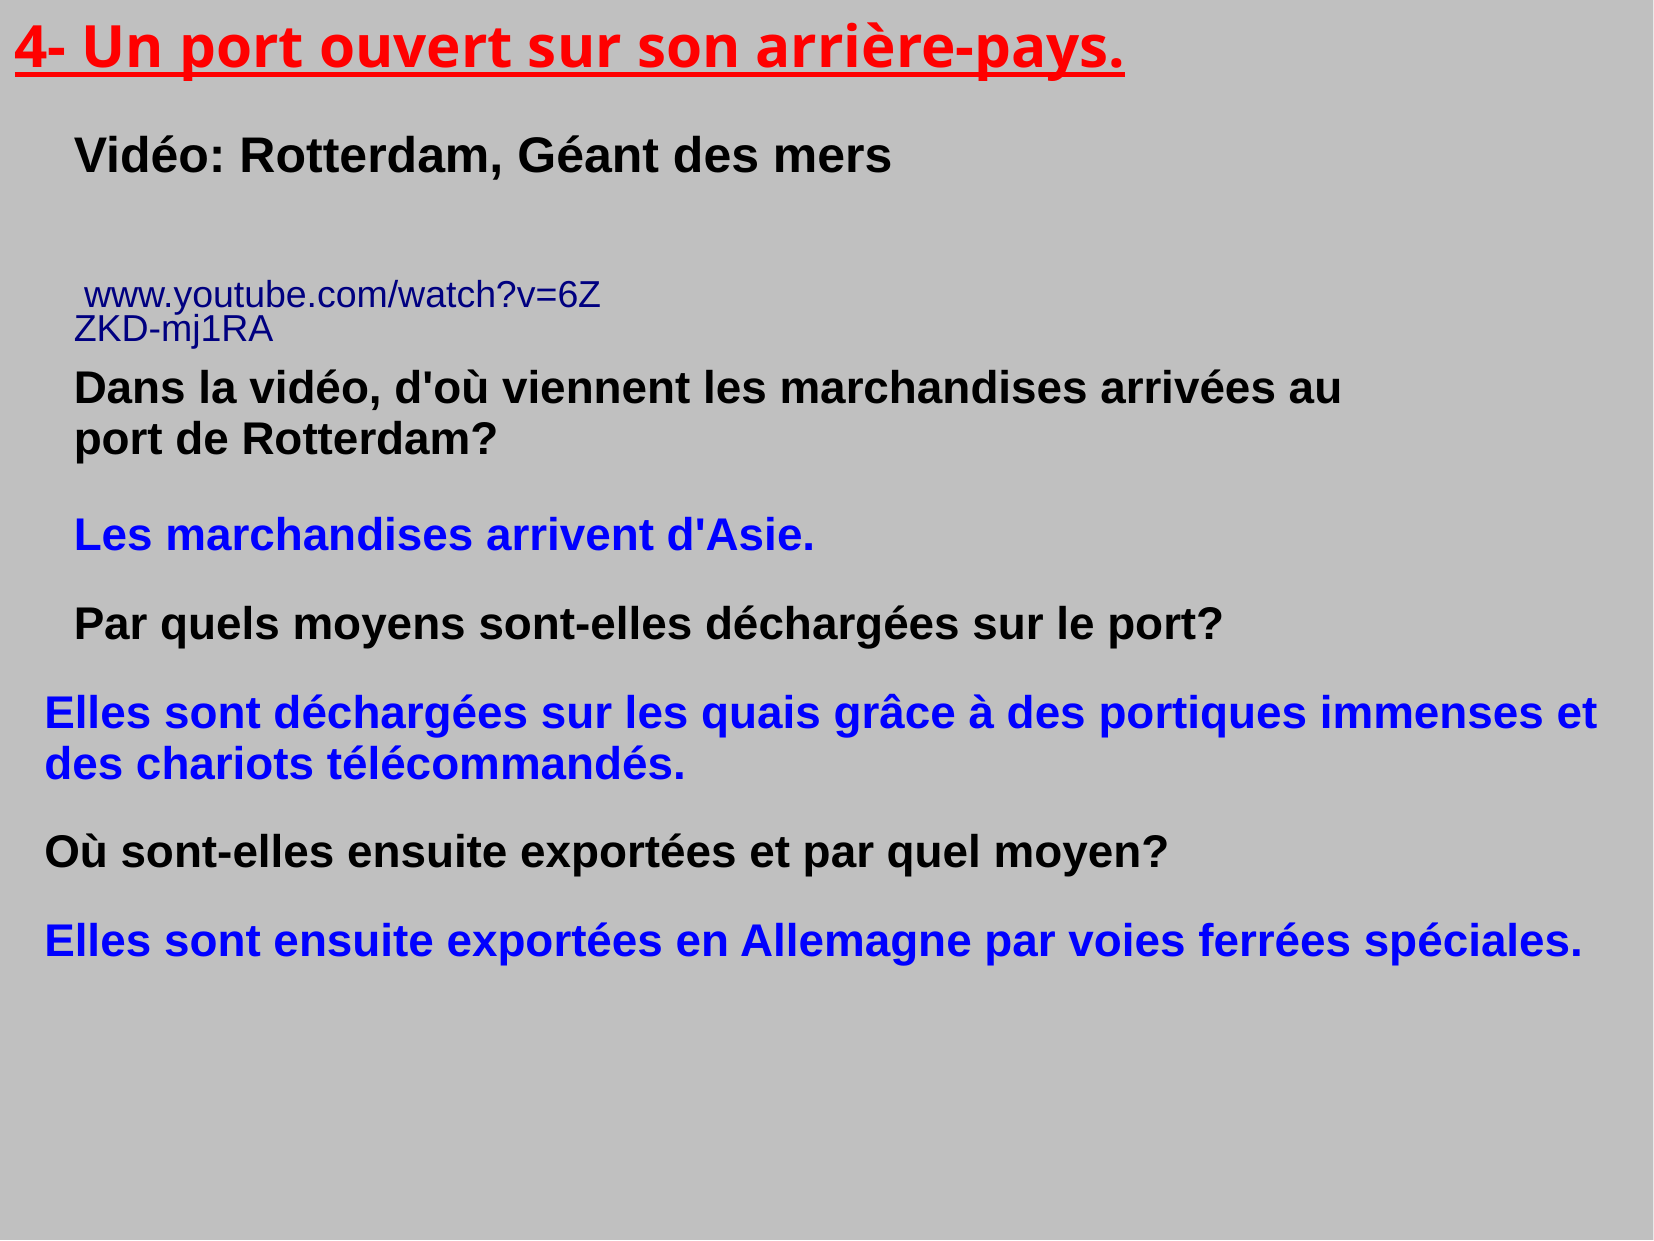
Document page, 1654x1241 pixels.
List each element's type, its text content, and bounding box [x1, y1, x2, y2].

text_box 4- Un port ouvert sur son arrière-pays. [0, 0, 1654, 96]
text_box Elles sont ensuite exportées en Allemagne par voies ferrées spéciales. [29, 907, 1625, 975]
text_box Dans la vidéo, d'où viennent les marchandises arrivées au port de Rotterdam? [59, 354, 1447, 474]
text_box Où sont-elles ensuite exportées et par quel moyen? [29, 818, 1270, 886]
text_box Vidéo: Rotterdam, Géant des mers [59, 120, 1270, 193]
text_box Les marchandises arrivent d'Asie. [59, 501, 1004, 570]
text_box Elles sont déchargées sur les quais grâce à des portiques immenses et des chariots télécommandés. [29, 679, 1625, 799]
text_box www.youtube.com/watch?v=6ZZKD-mj1RA [59, 265, 621, 337]
text_box Par quels moyens sont-elles déchargées sur le port? [59, 590, 1359, 658]
